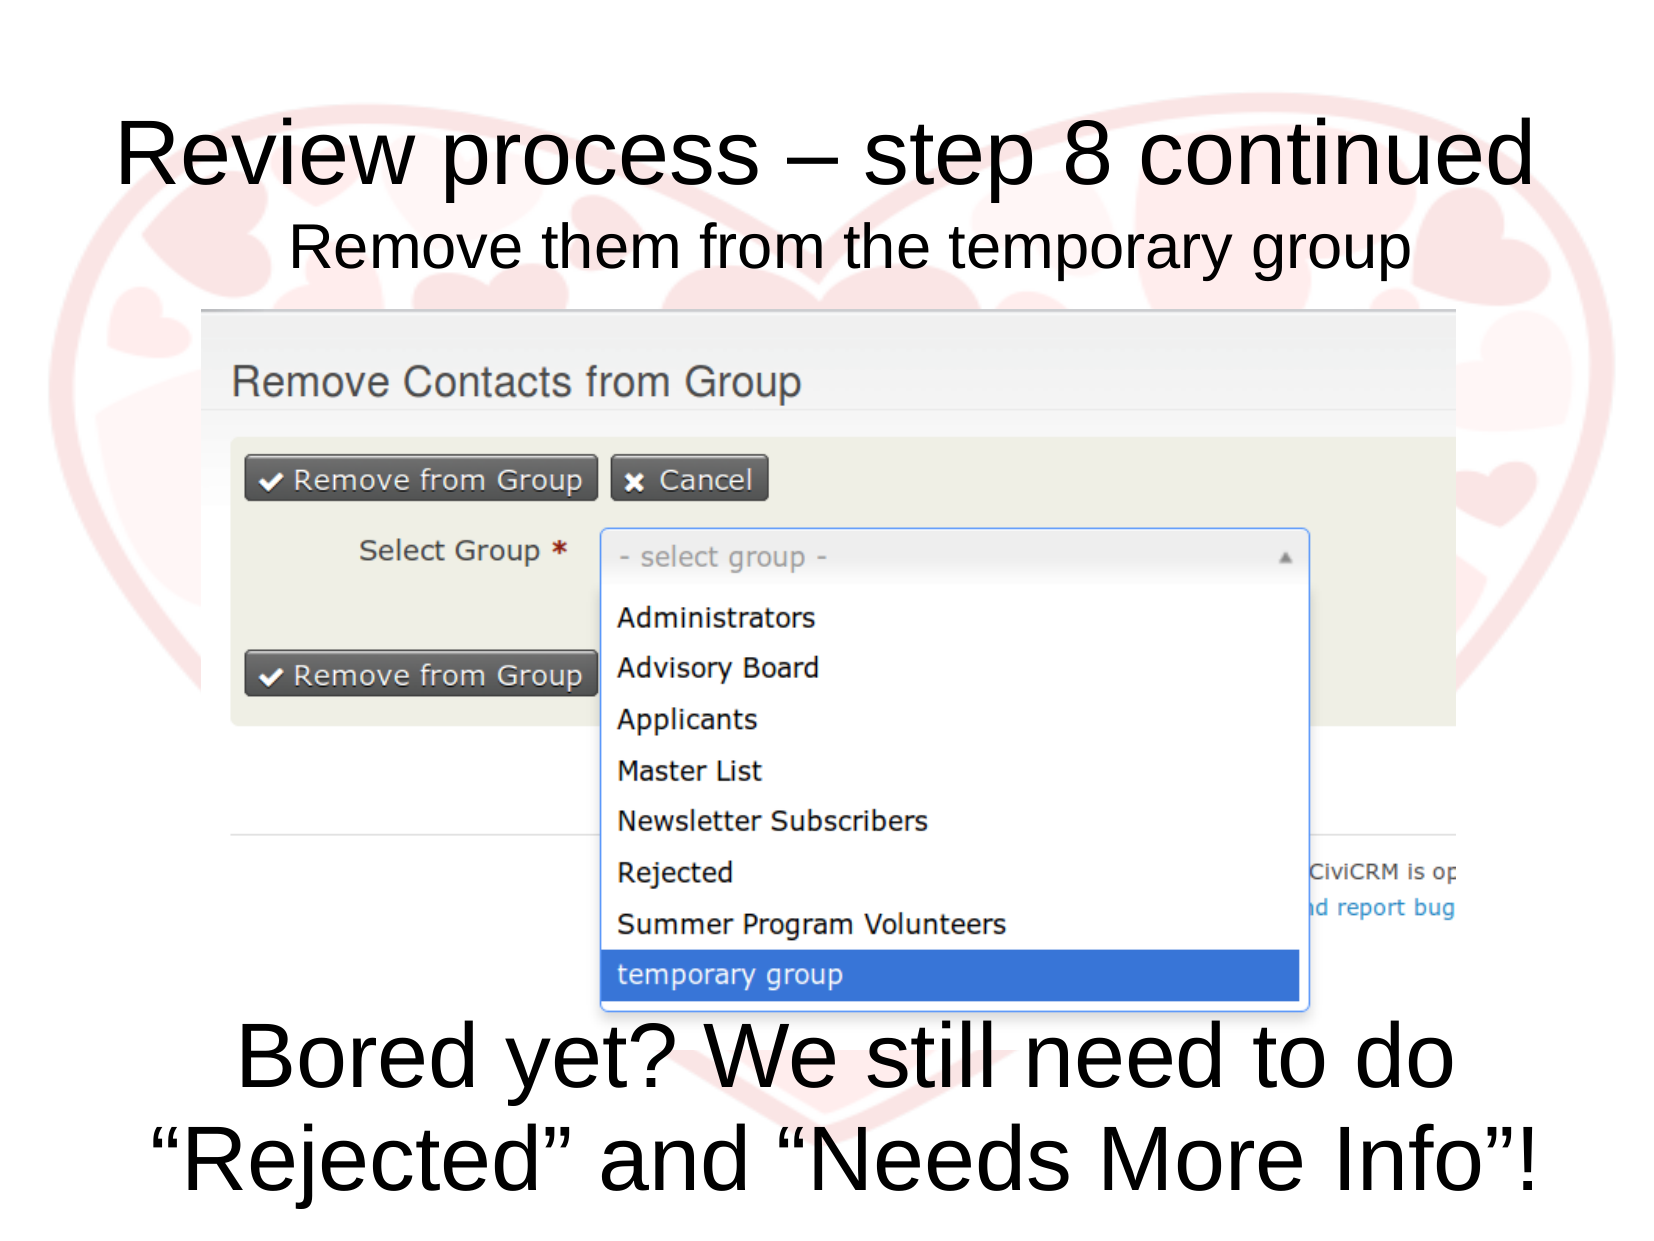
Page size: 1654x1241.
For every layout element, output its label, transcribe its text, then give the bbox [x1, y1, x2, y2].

text_box Remove them from the temporary group [220, 211, 1471, 301]
text_box Bored yet? We still need to do “Rejected” and “Needs More Info”! [120, 1005, 1574, 1210]
title Review process – step 8 continued [82, 49, 1571, 257]
picture [201, 309, 1456, 1005]
